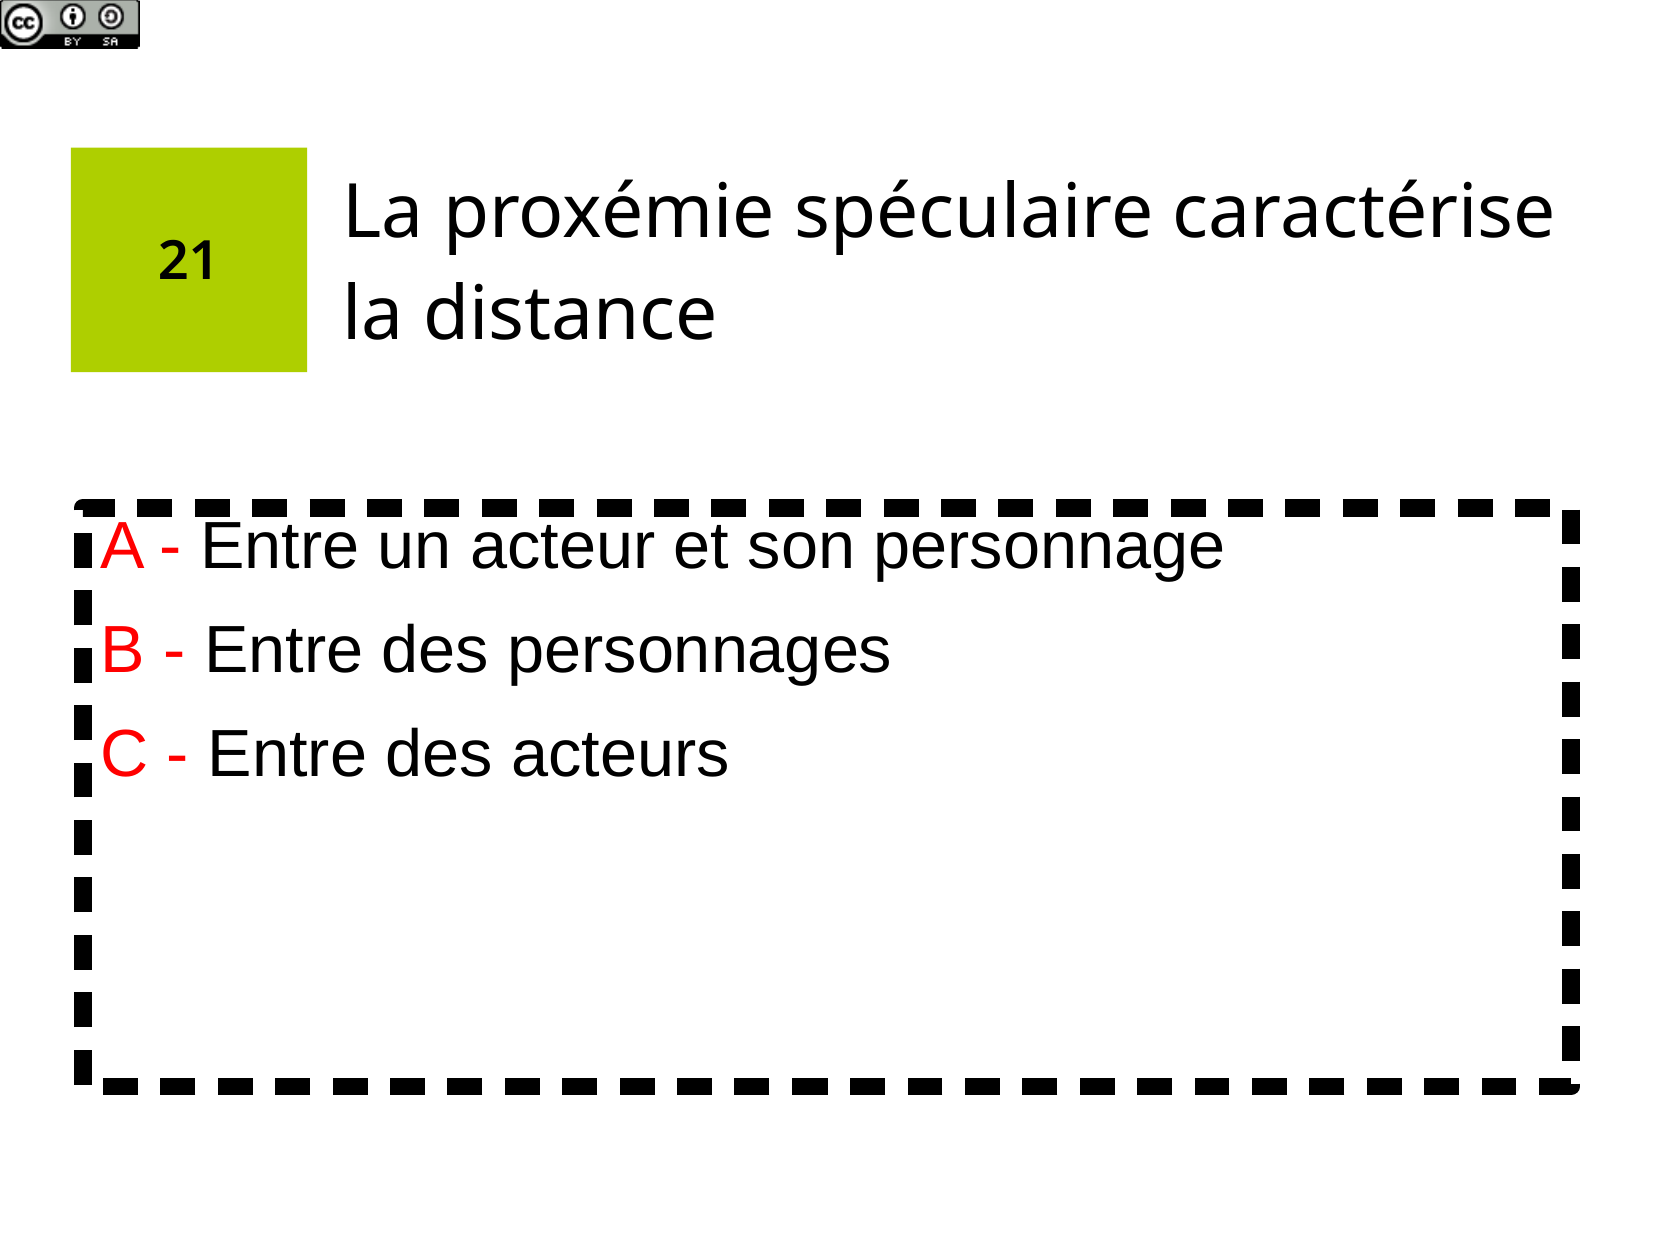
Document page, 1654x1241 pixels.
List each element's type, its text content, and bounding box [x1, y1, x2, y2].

title La proxémie spéculaire caractérise la distance [342, 59, 1571, 461]
list Entre un acteur et son personnage Entre des personnages Entre des acteurs [82, 507, 1571, 1087]
picture [0, 0, 140, 49]
